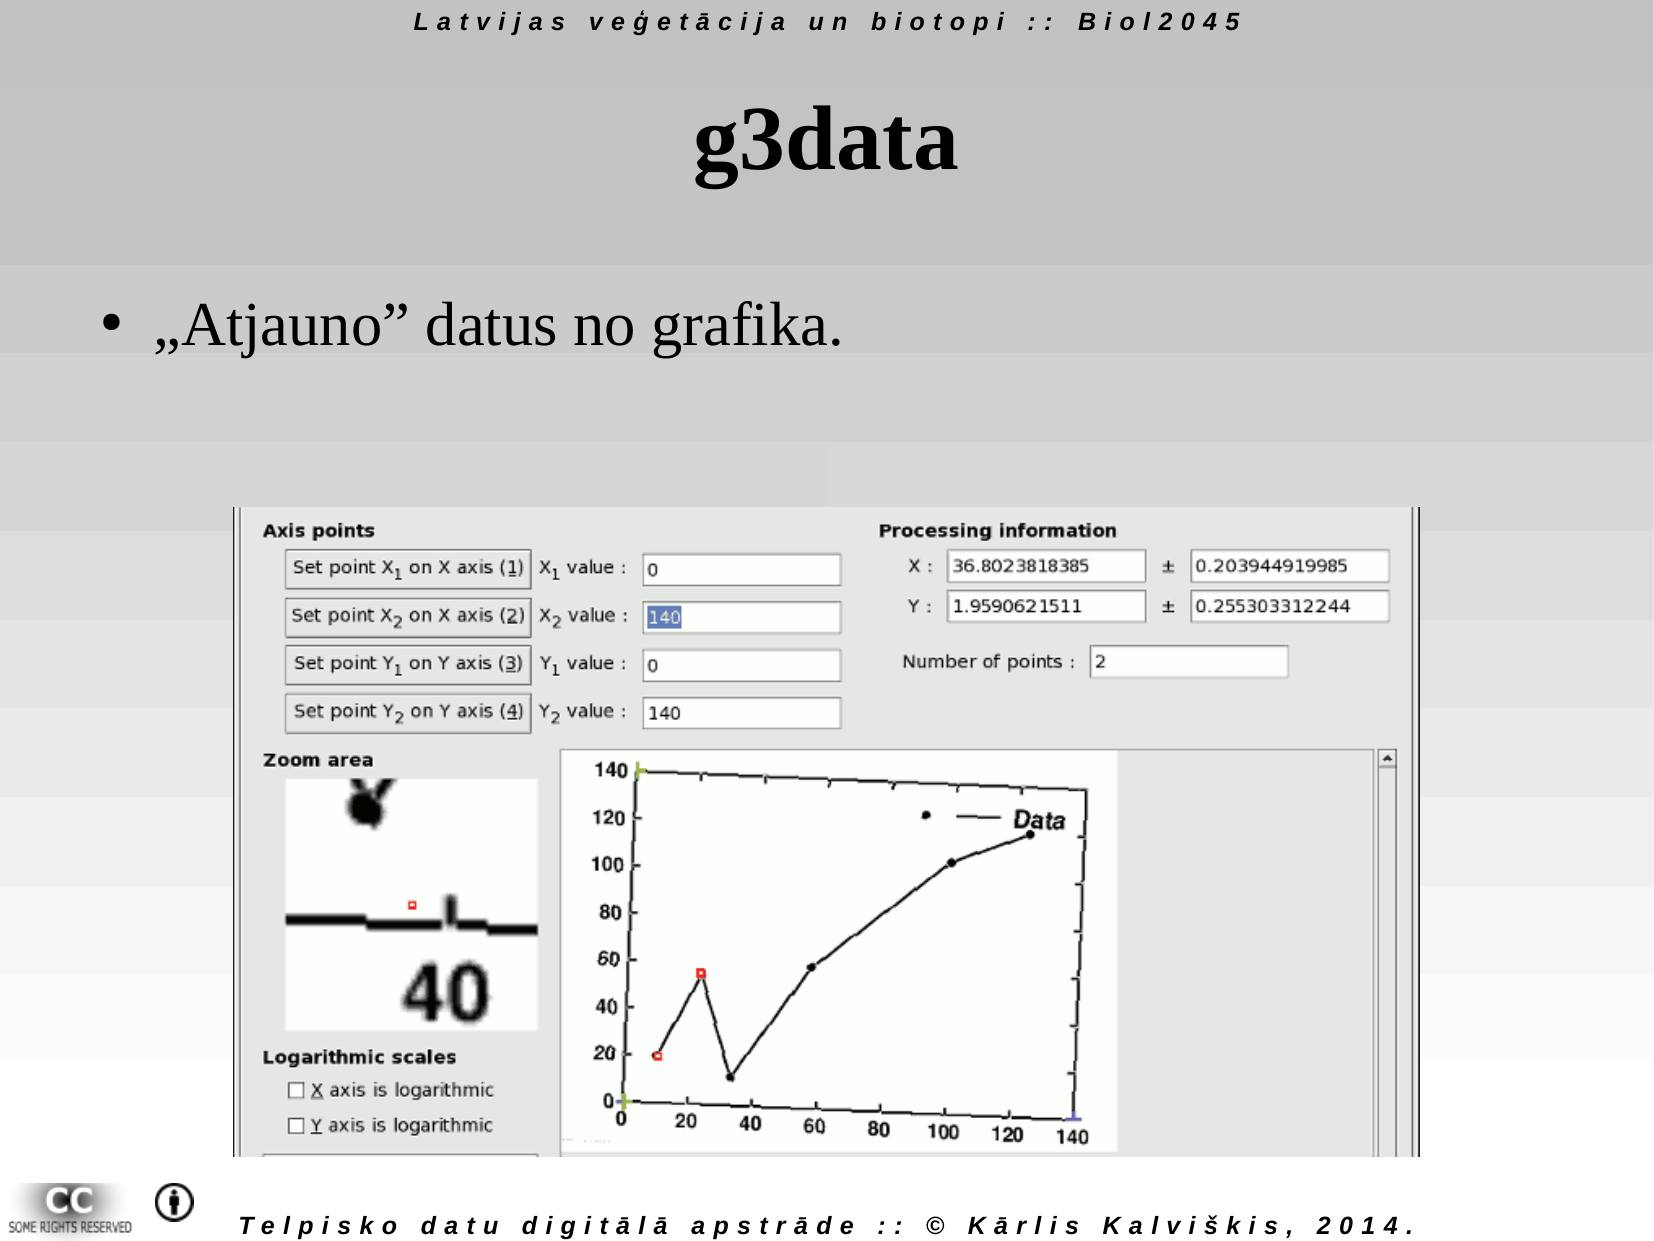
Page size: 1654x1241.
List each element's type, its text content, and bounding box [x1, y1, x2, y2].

title g3data [29, 43, 1625, 234]
list „Atjauno” datus no grafika. [82, 289, 1571, 1113]
picture [0, 0, 1654, 1241]
